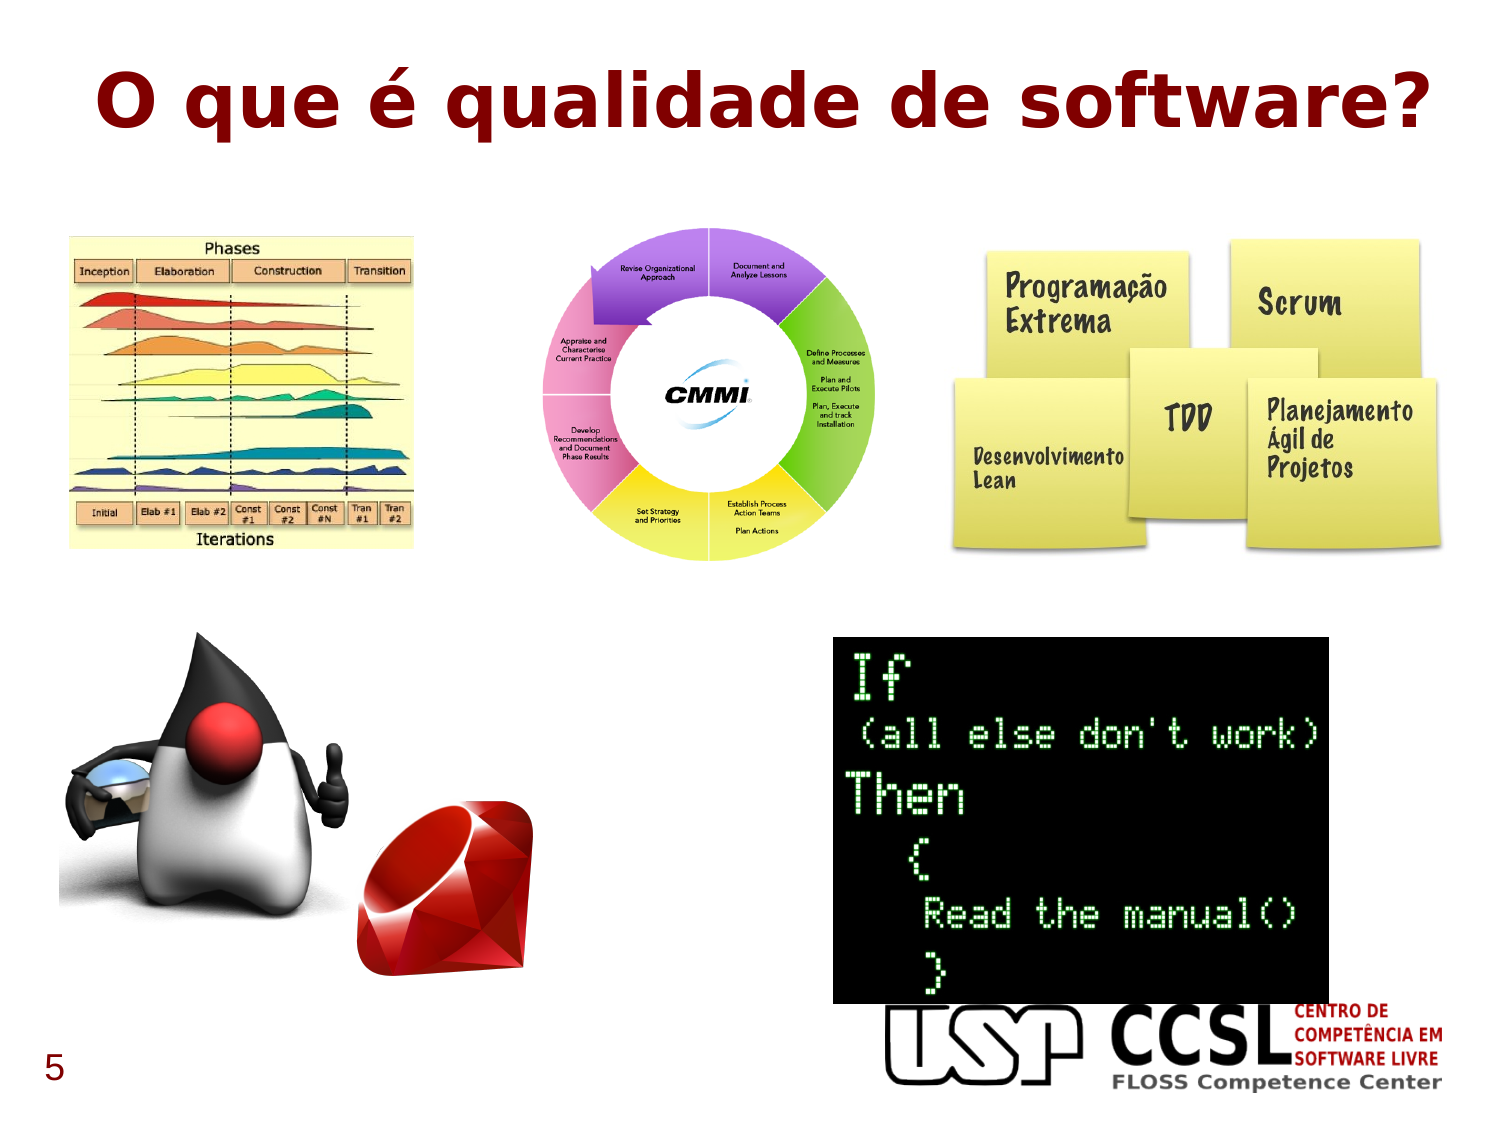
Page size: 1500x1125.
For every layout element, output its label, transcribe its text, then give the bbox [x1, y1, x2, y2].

picture [69, 236, 414, 549]
picture [833, 637, 1442, 1093]
picture [531, 224, 886, 566]
picture [944, 233, 1447, 562]
picture [59, 620, 533, 976]
title O que é qualidade de software? [70, 27, 1459, 178]
